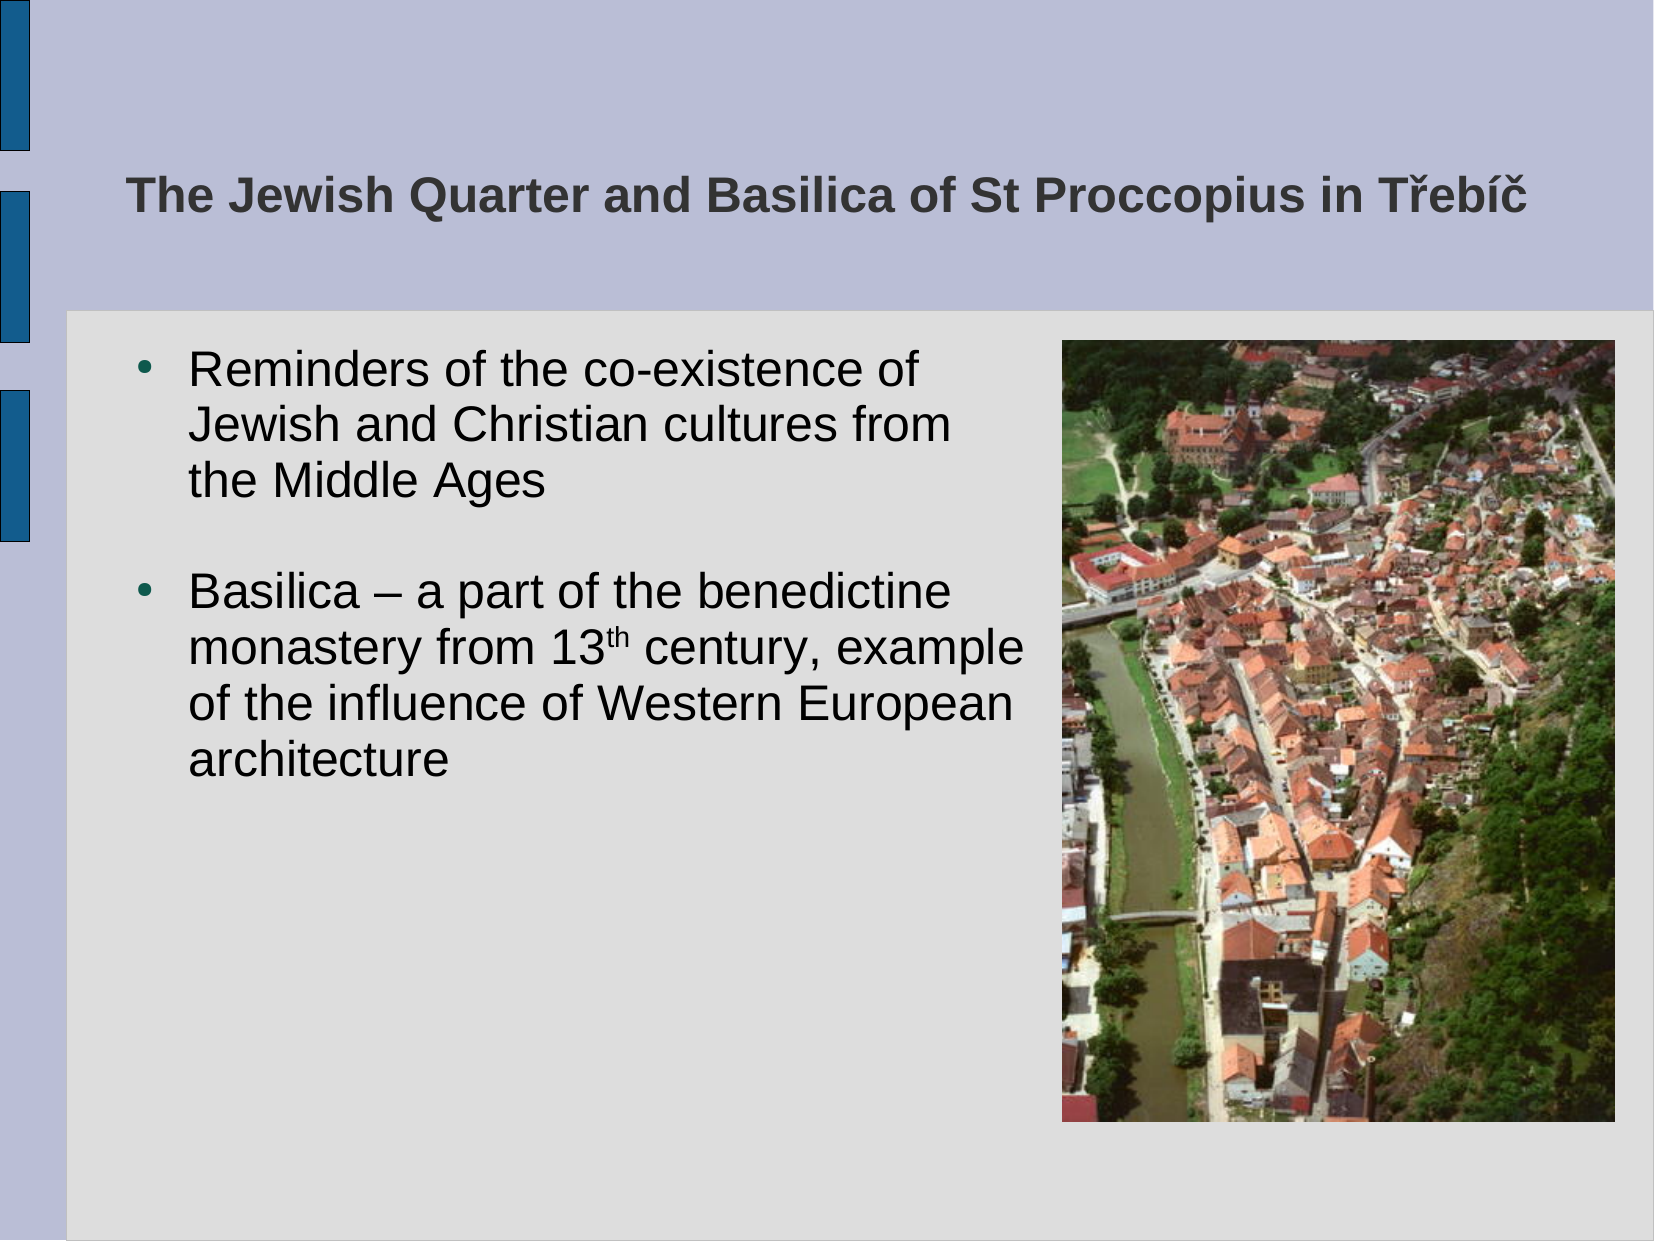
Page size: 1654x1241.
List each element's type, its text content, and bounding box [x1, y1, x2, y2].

list Reminders of the co-existence of Jewish and Christian cultures from the Middle Ages Basilica – a part of the benedictine monastery from 13th century, example of the influence of Western European architecture [118, 340, 1031, 1123]
picture [1062, 340, 1615, 1123]
title The Jewish Quarter and Basilica of St Proccopius in Třebíč [121, 91, 1534, 299]
